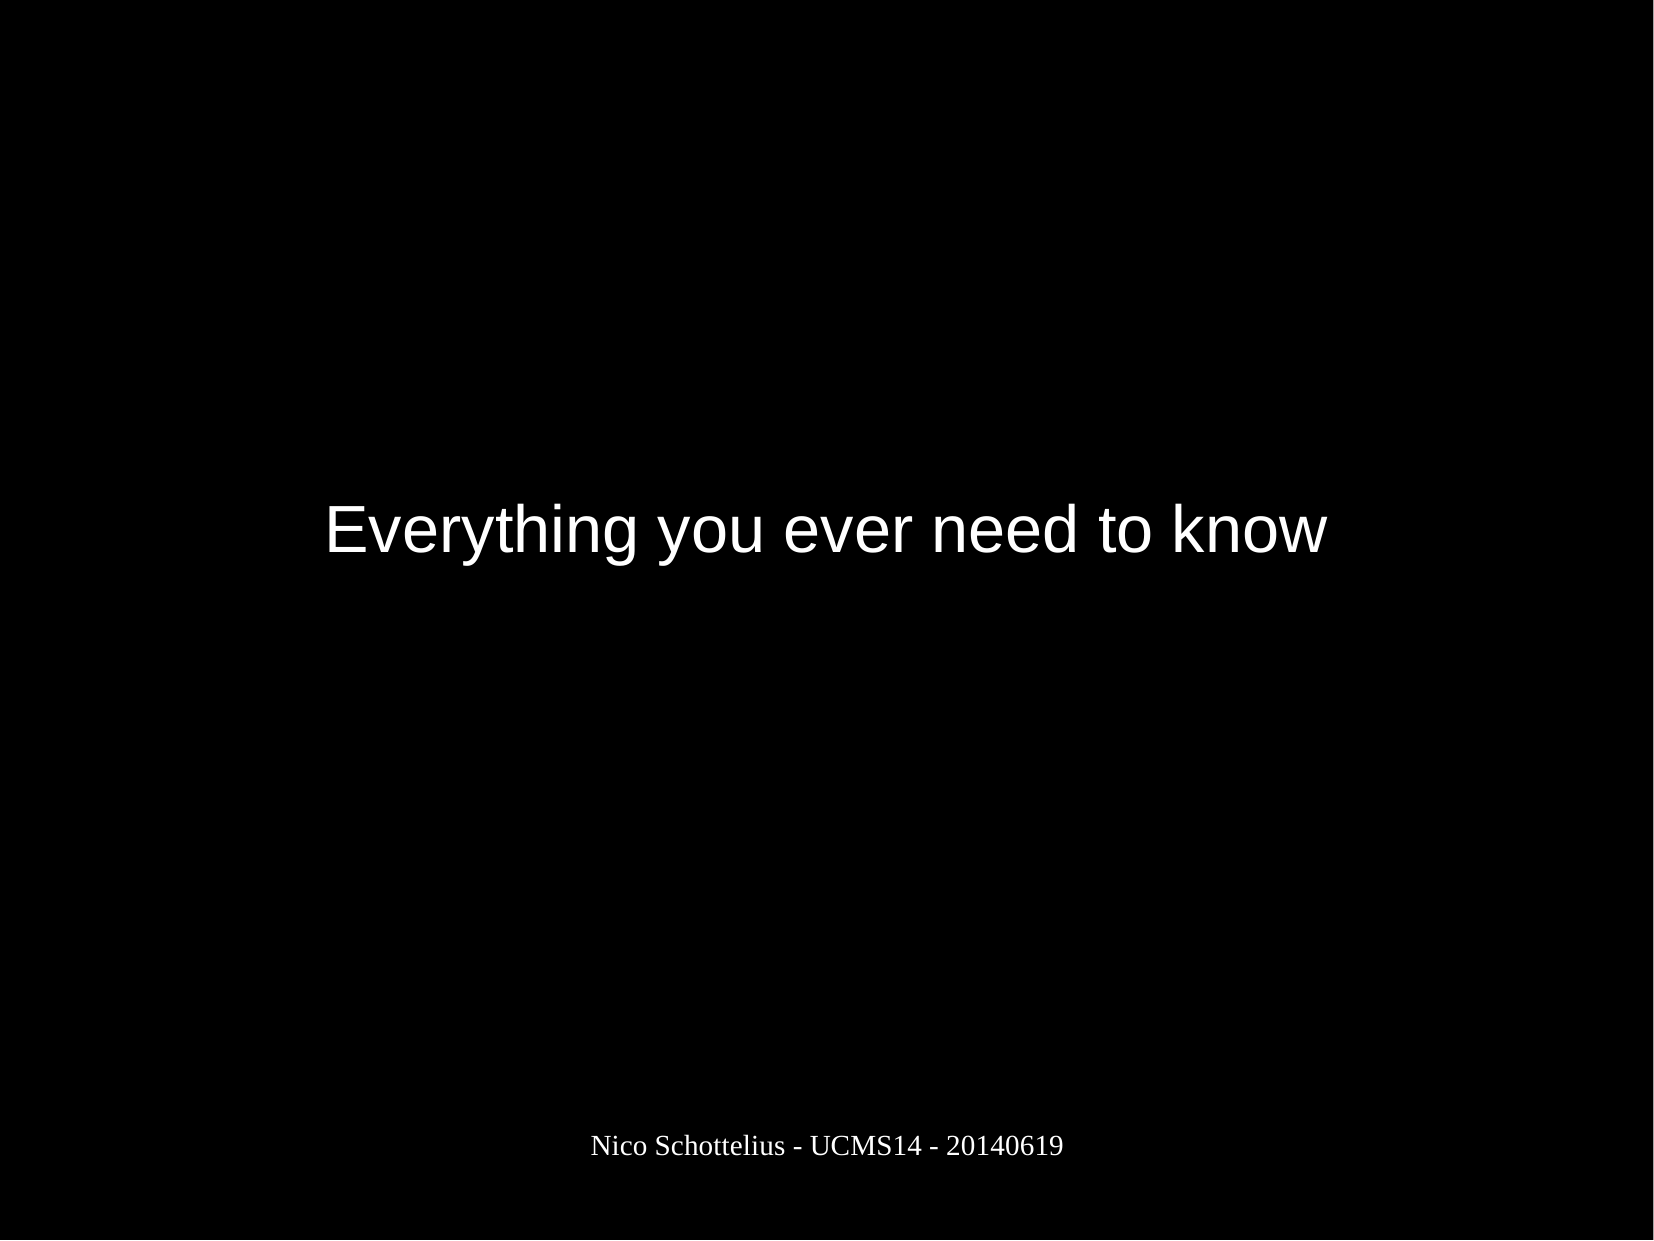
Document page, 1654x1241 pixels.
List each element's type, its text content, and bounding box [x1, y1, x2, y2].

subtitle Everything you ever need to know [82, 49, 1571, 1010]
